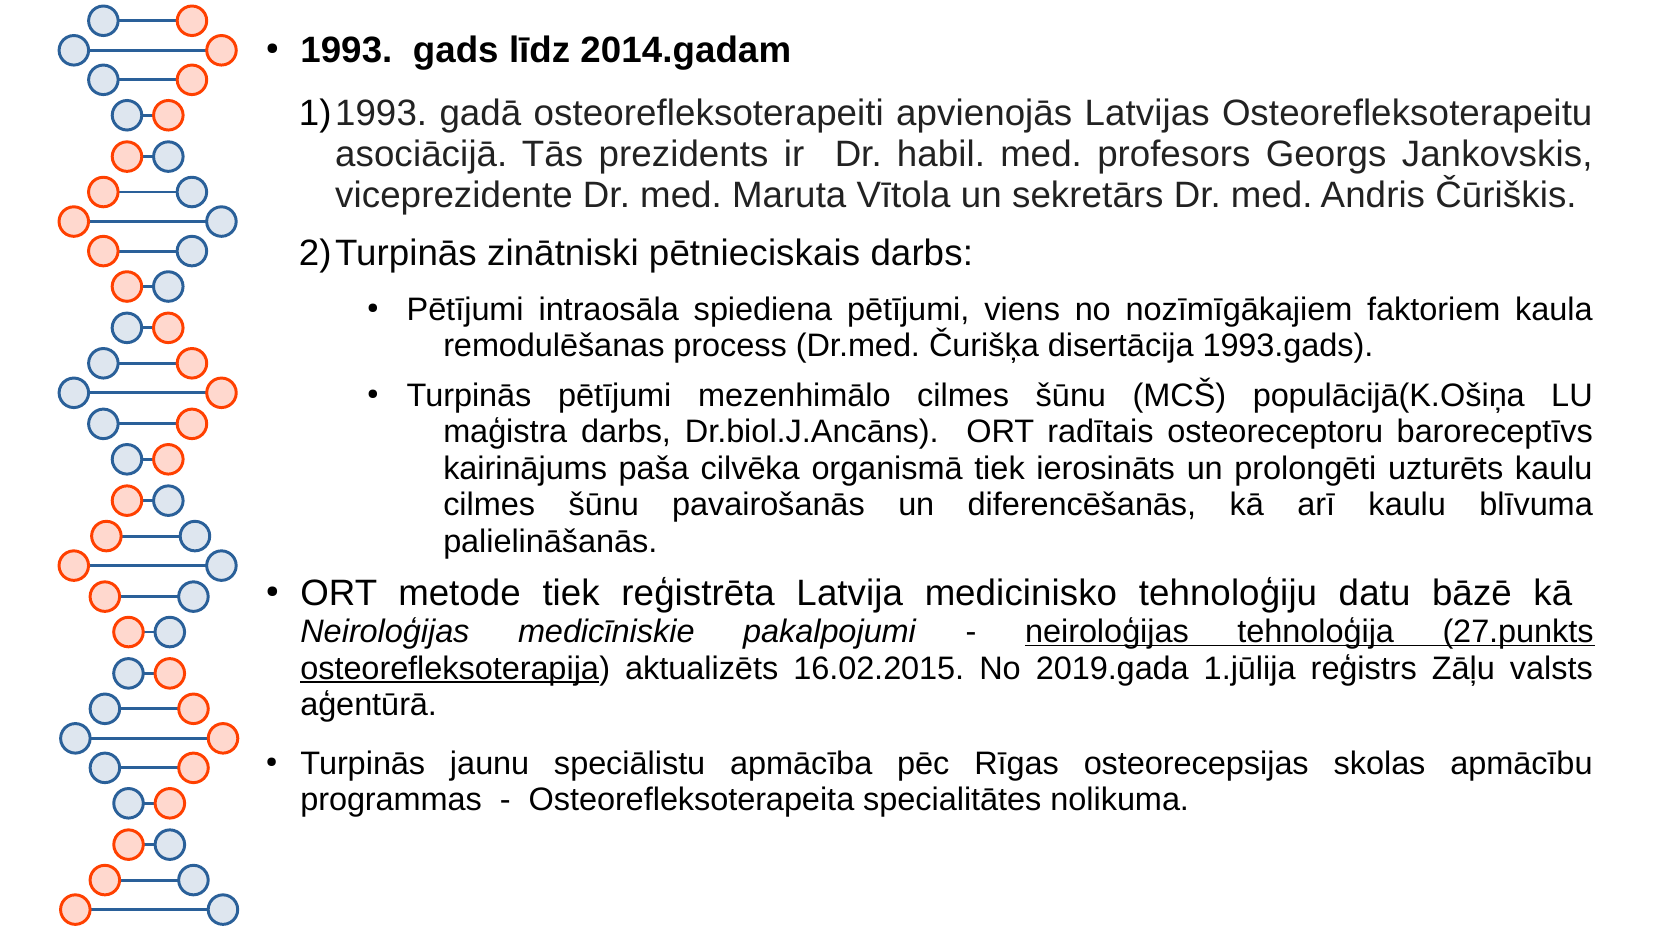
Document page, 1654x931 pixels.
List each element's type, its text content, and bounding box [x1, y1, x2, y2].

list 1993. gads līdz 2014.gadam 1993. gadā osteorefleksoterapeiti apvienojās Latvijas Osteorefleksoterapeitu asociācijā. Tās prezidents ir Dr. habil. med. profesors Georgs Jankovskis, viceprezidente Dr. med. Maruta Vītola un sekretārs Dr. med. Andris Čūriškis. Turpinās zinātniski pētnieciskais darbs: Pētījumi intraosāla spiediena pētījumi, viens no nozīmīgākajiem faktoriem kaula remodulēšanas process (Dr.med. Čurišķa disertācija 1993.gads). Turpinās pētījumi mezenhimālo cilmes šūnu (MCŠ) populācijā(K.Ošiņa LU maģistra darbs, Dr.biol.J.Ancāns). ORT radītais osteoreceptoru baroreceptīvs kairinājums paša cilvēka organismā tiek ierosināts un prolongēti uzturēts kaulu cilmes šūnu pavairošanās un diferencēšanās, kā arī kaulu blīvuma palielināšanās. ORT metode tiek reģistrēta Latvija medicinisko tehnoloģiju datu bāzē kā Neiroloģijas medicīniskie pakalpojumi - neiroloģijas tehnoloģija (27.punkts osteorefleksoterapija) aktualizēts 16.02.2015. No 2019.gada 1.jūlija reģistrs Zāļu valsts aģentūrā. Turpinās jaunu speciālistu apmācība pēc Rīgas osteorecepsijas skolas apmācību programmas - Osteorefleksoterapeita specialitātes nolikuma. [265, 29, 1595, 857]
